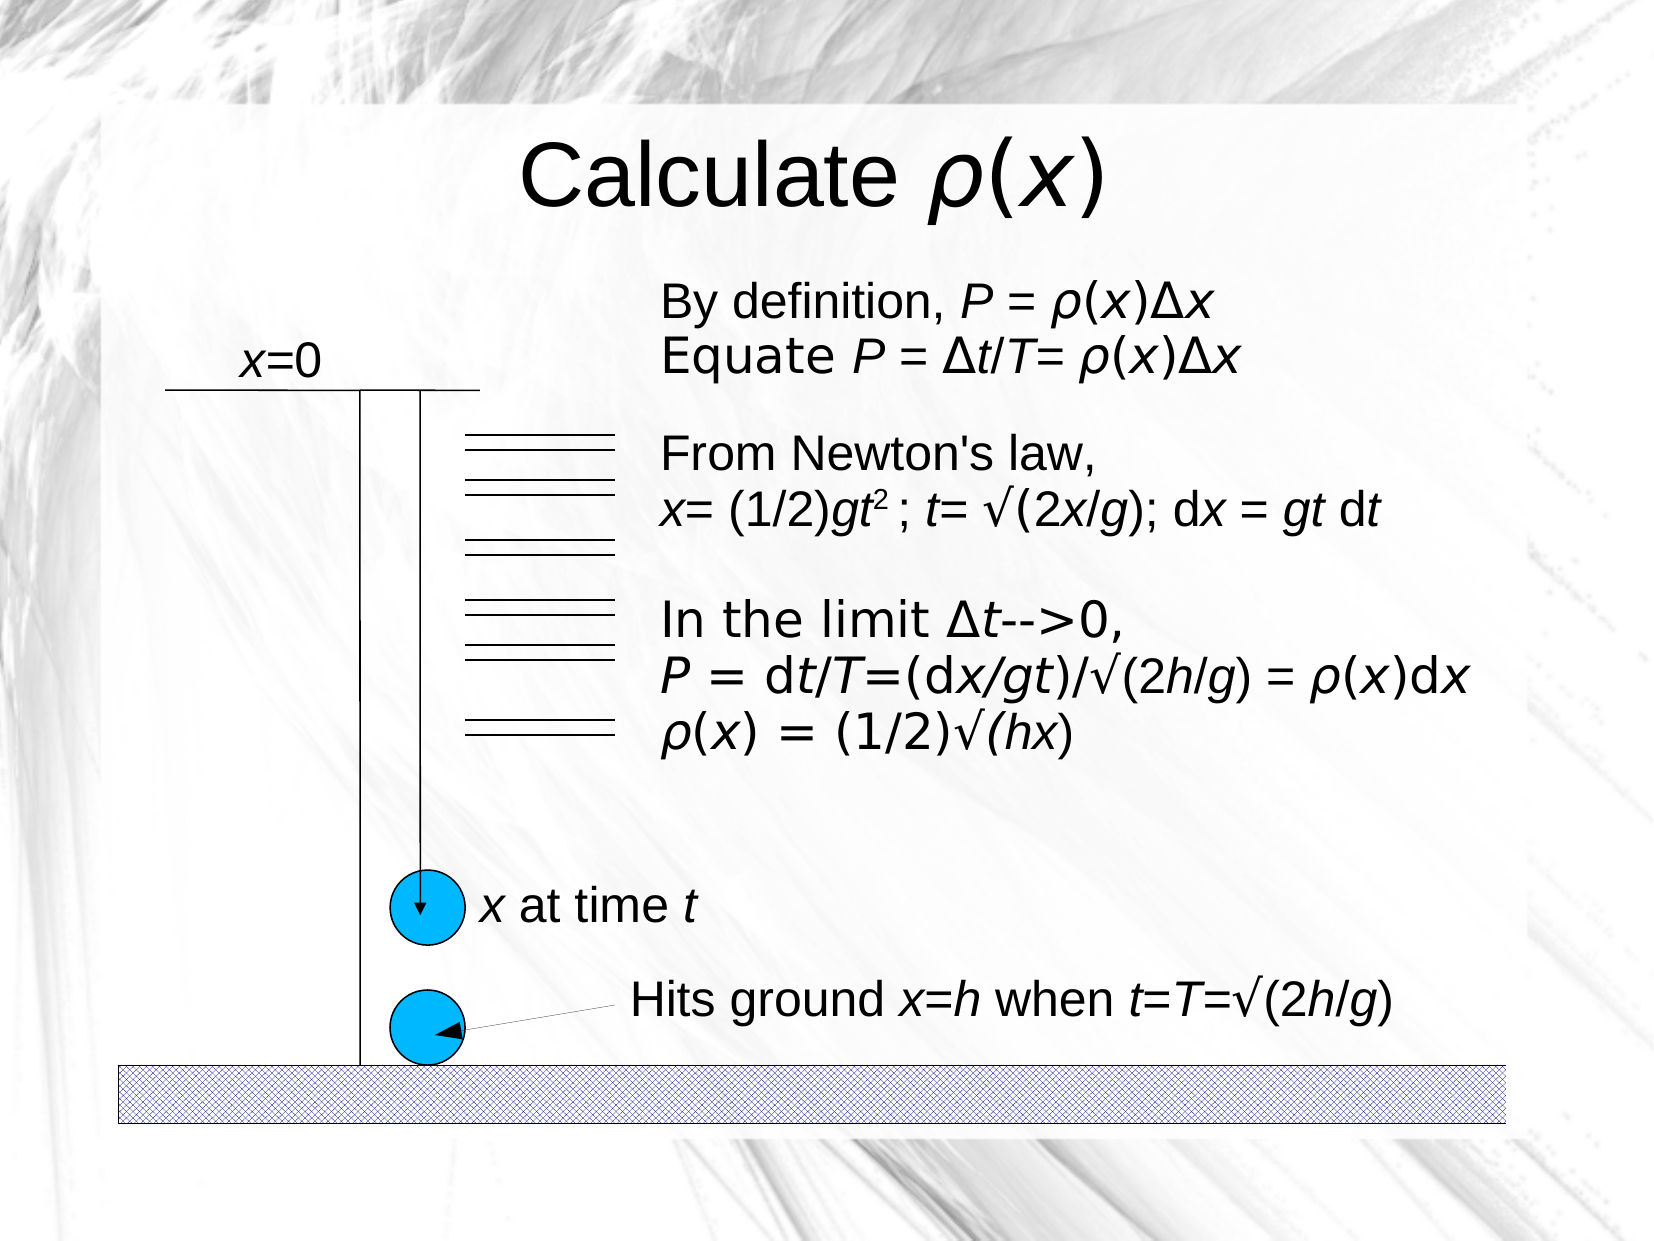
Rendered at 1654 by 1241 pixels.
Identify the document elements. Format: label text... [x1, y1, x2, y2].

text_box [390, 990, 466, 1066]
text_box Hits ground x=h when t=T=√(2h/g) [615, 964, 1456, 1036]
title Calculate ρ(x) [118, 88, 1536, 257]
text_box From Newton's law, x= (1/2)gt2 ; t= √(2x/g); dx = gt dt In the limit Δt-->0, P = dt/T=(dx/gt)/√(2h/g) = ρ(x)dx ρ(x) = (1/2)√(hx) [660, 422, 1501, 676]
text_box By definition, P = ρ(x)Δx Equate P = Δt/T= ρ(x)Δx [660, 270, 1516, 566]
text_box x=0 [240, 329, 391, 386]
text_box x at time t [479, 874, 736, 930]
picture [0, 0, 1654, 1241]
text_box [390, 870, 466, 946]
